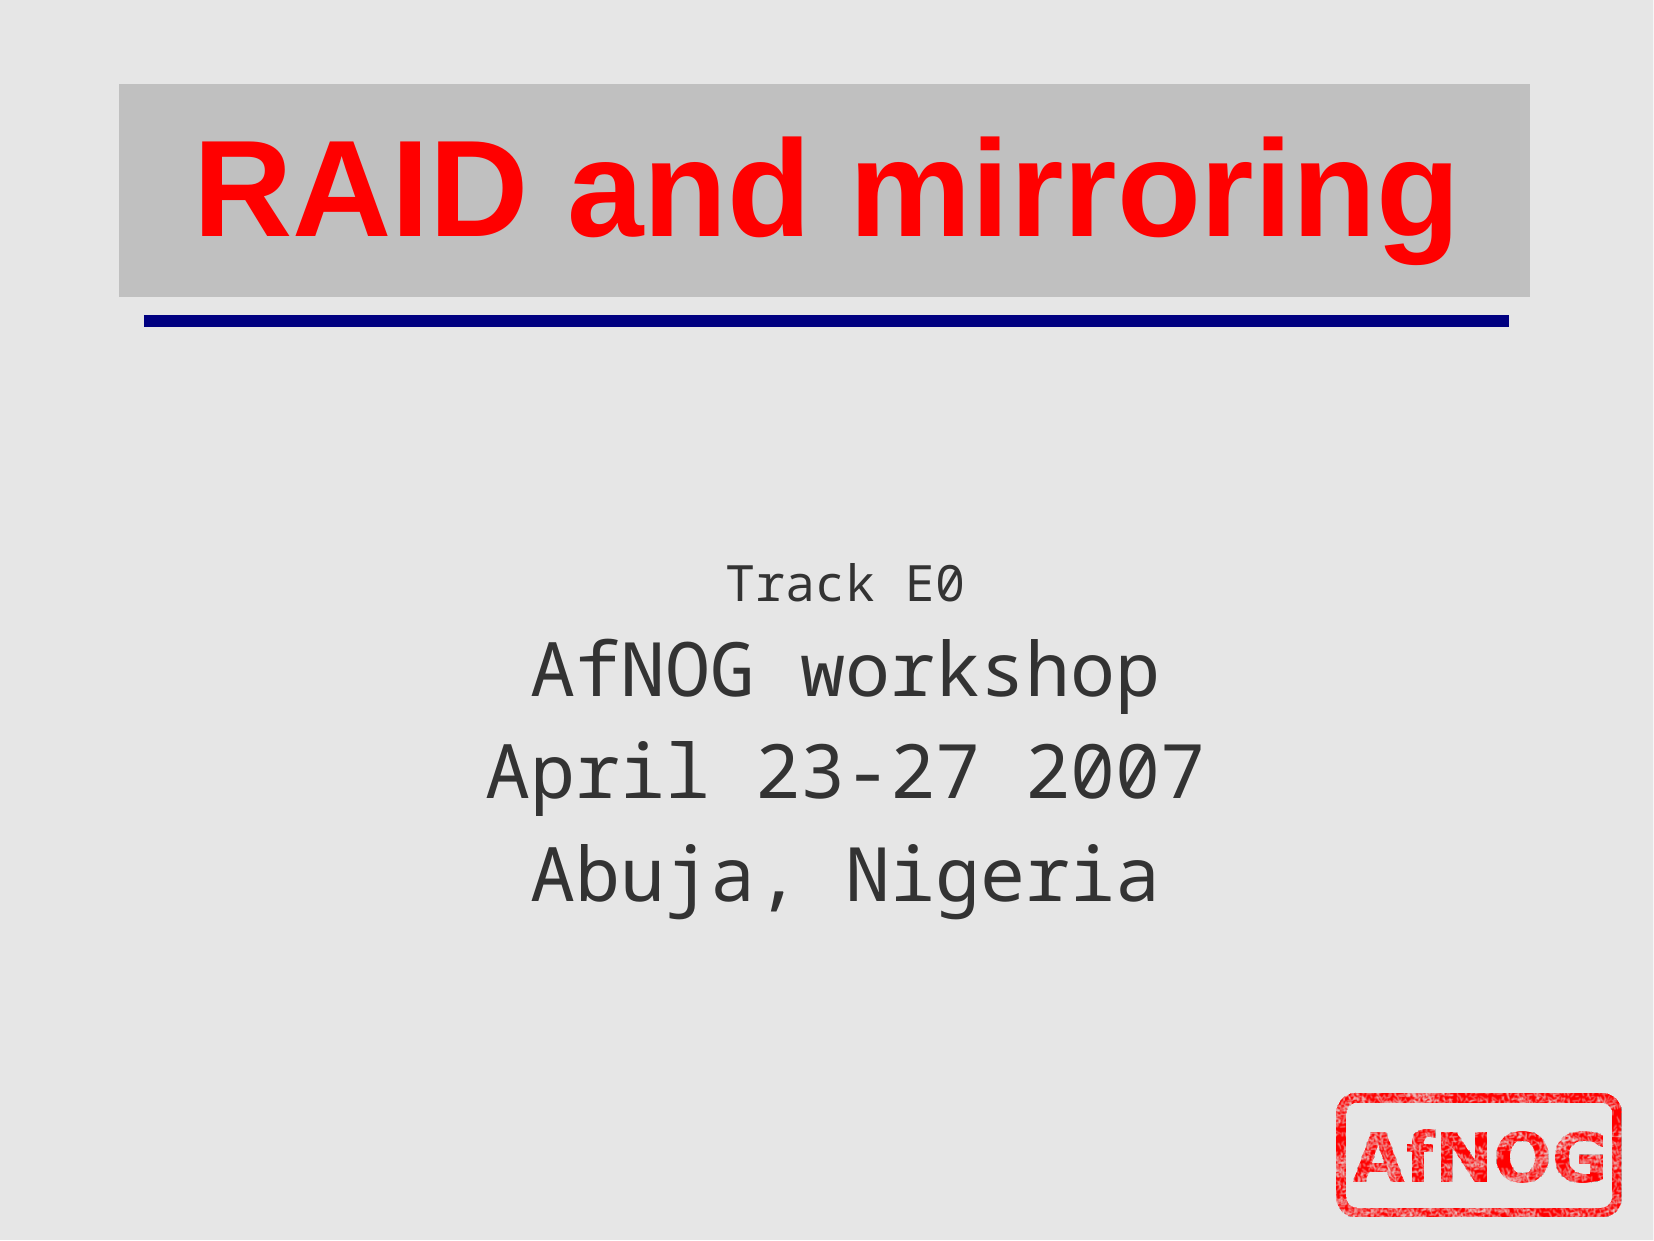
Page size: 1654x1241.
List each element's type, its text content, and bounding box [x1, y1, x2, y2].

subtitle Track E0 AfNOG workshop April 23-27 2007 Abuja, Nigeria [121, 344, 1534, 1127]
picture [1336, 1092, 1622, 1217]
title RAID and mirroring [121, 84, 1534, 293]
